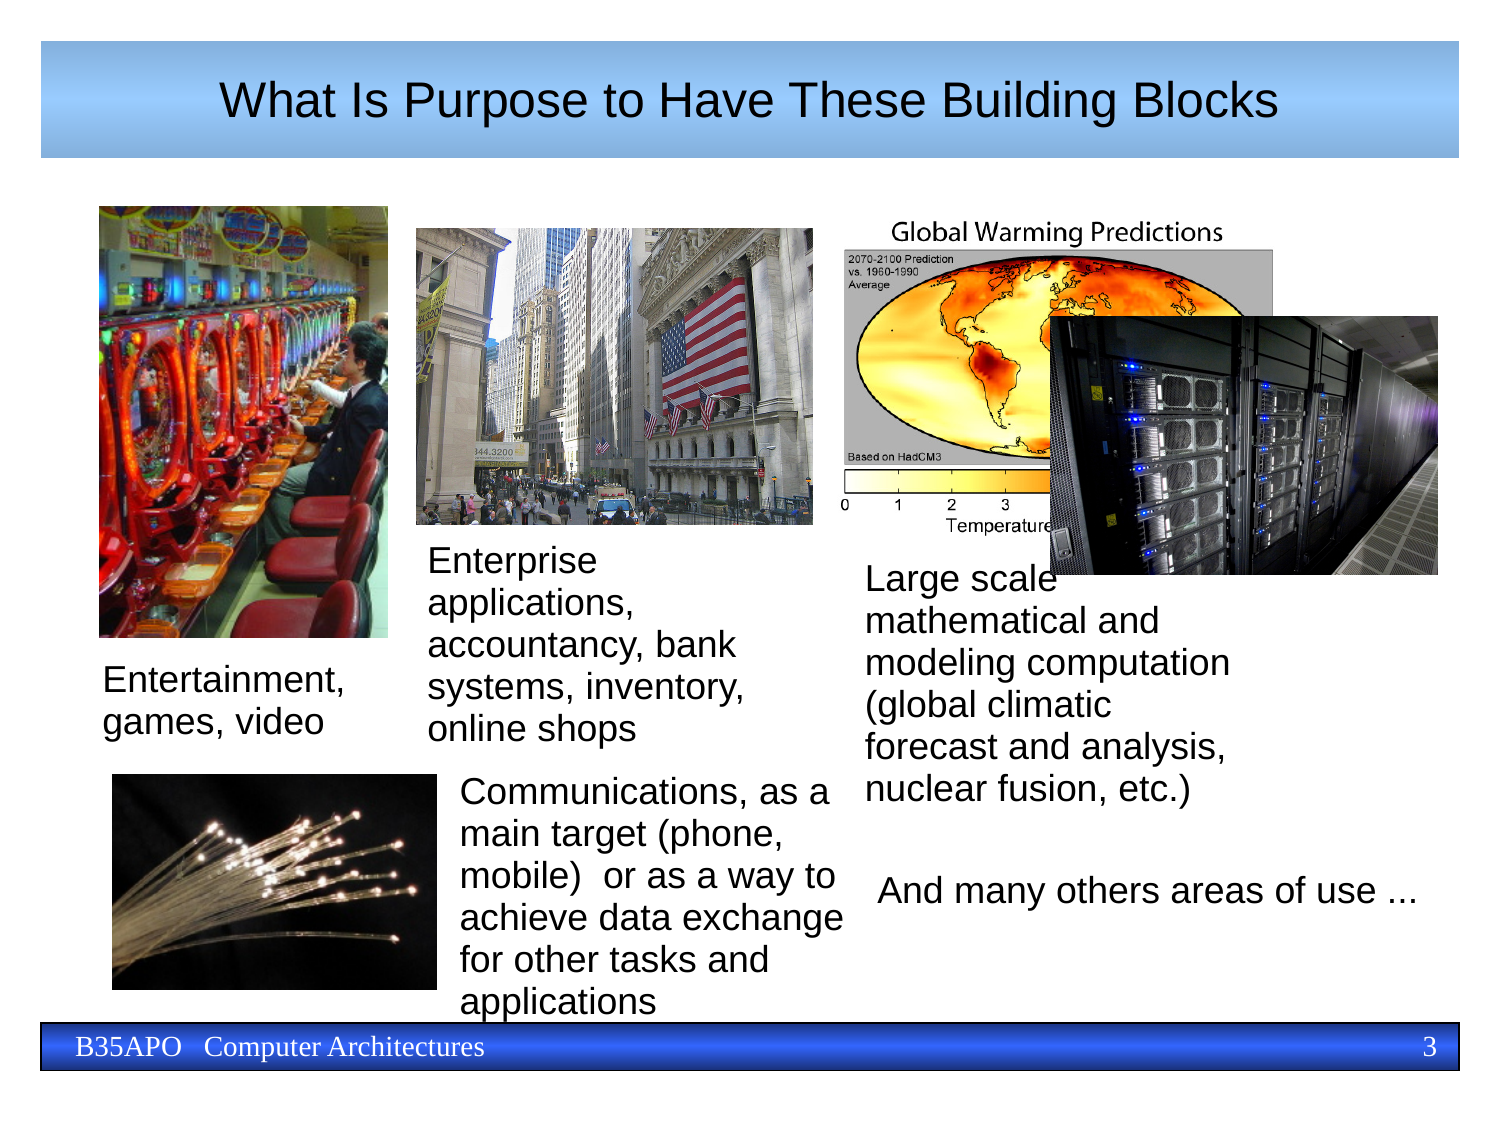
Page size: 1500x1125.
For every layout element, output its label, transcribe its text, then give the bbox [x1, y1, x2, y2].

picture [837, 214, 1438, 575]
picture [99, 206, 388, 638]
text_box Communications, as a main target (phone, mobile) or as a way to achieve data exchange for other tasks and applications [444, 763, 870, 1031]
text_box Entertainment, games, video [87, 651, 388, 751]
title What Is Purpose to Have These Building Blocks [41, 41, 1459, 158]
text_box Large scale mathematical and modeling computation (global climatic forecast and analysis, nuclear fusion, etc.) [849, 549, 1250, 817]
picture [416, 228, 813, 526]
text_box And many others areas of use ... [862, 862, 1438, 1000]
text_box Enterprise applications, accountancy, bank systems, inventory, online shops [412, 532, 813, 758]
picture [112, 774, 437, 990]
